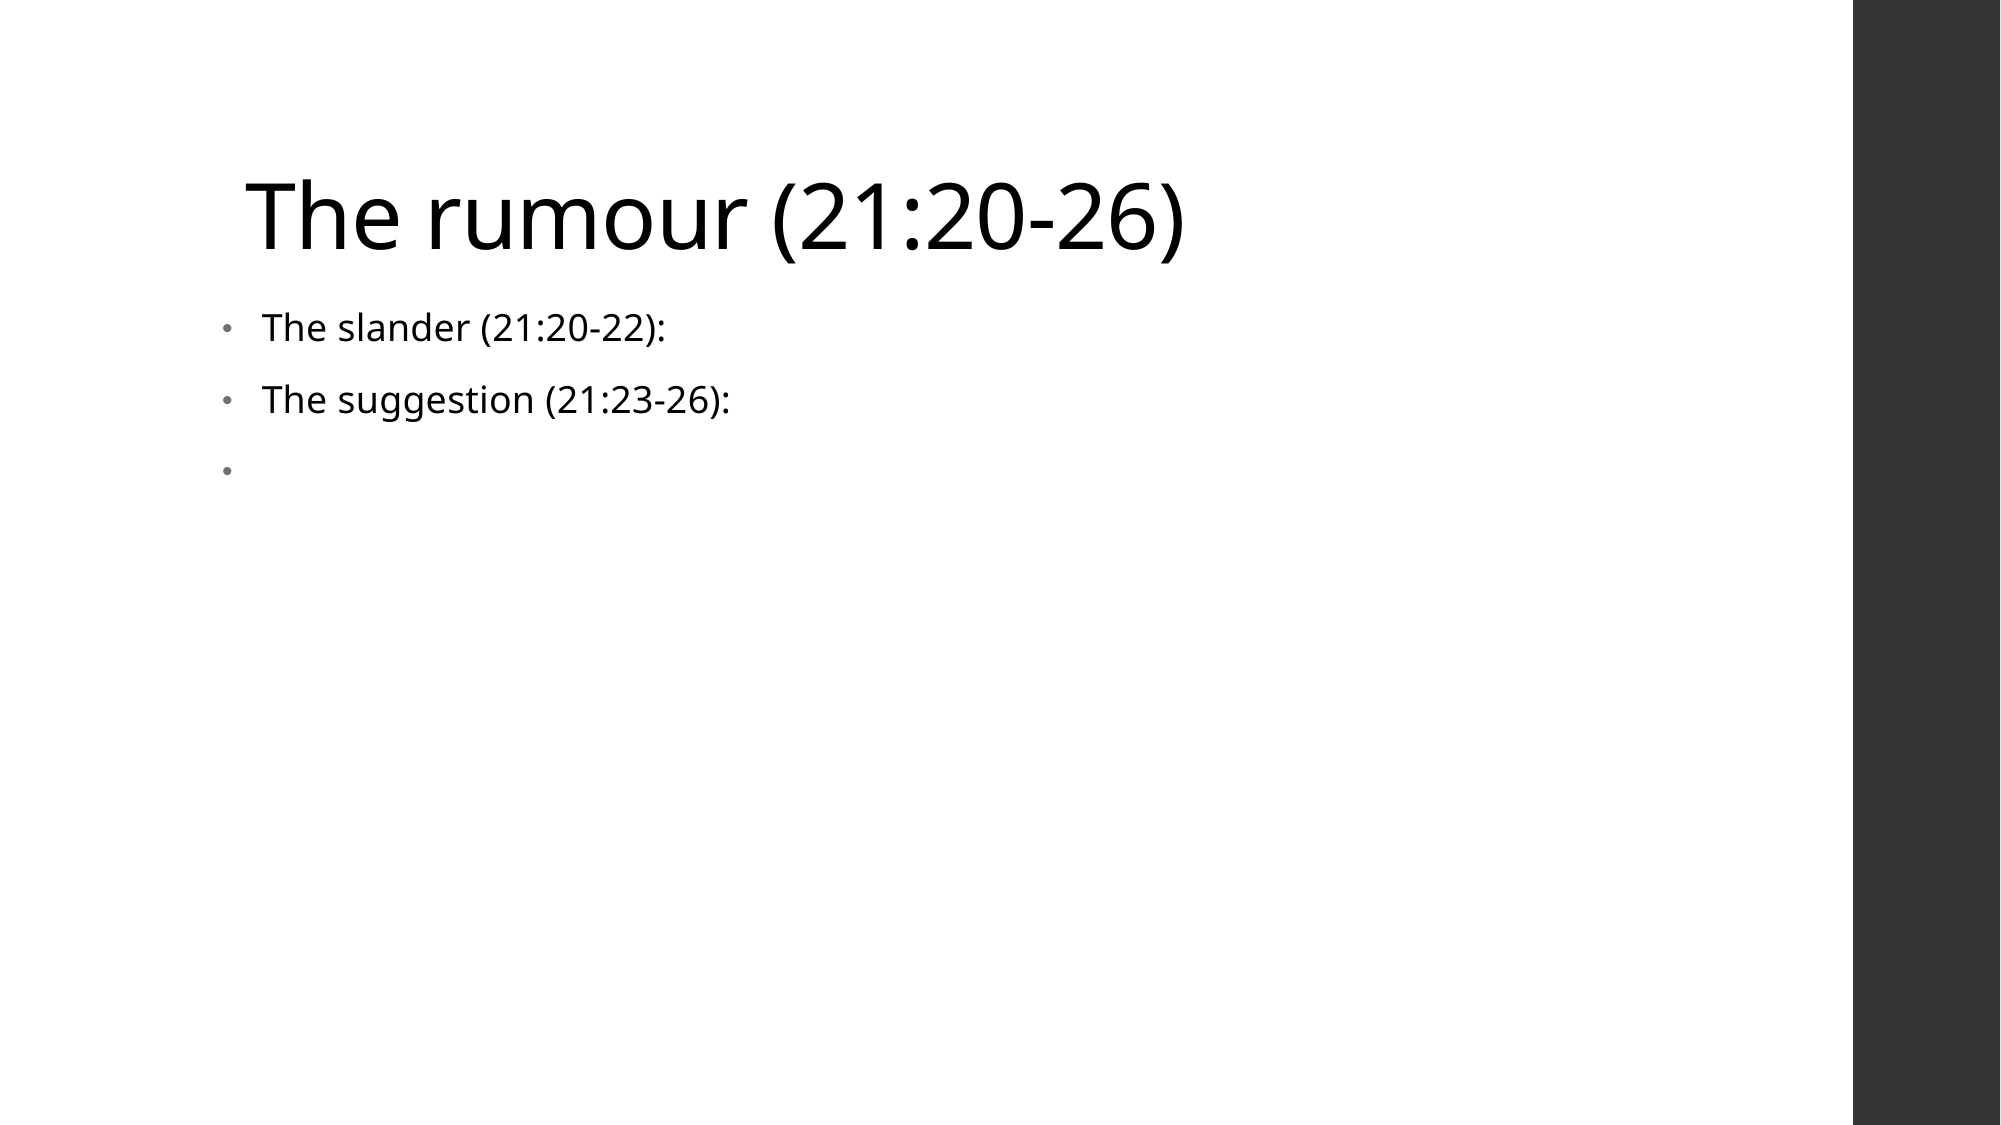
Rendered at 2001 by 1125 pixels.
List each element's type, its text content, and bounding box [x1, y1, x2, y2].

title The rumour (21:20-26) [206, 60, 1797, 278]
list The slander (21:20-22): The suggestion (21:23-26): [206, 299, 1617, 1014]
